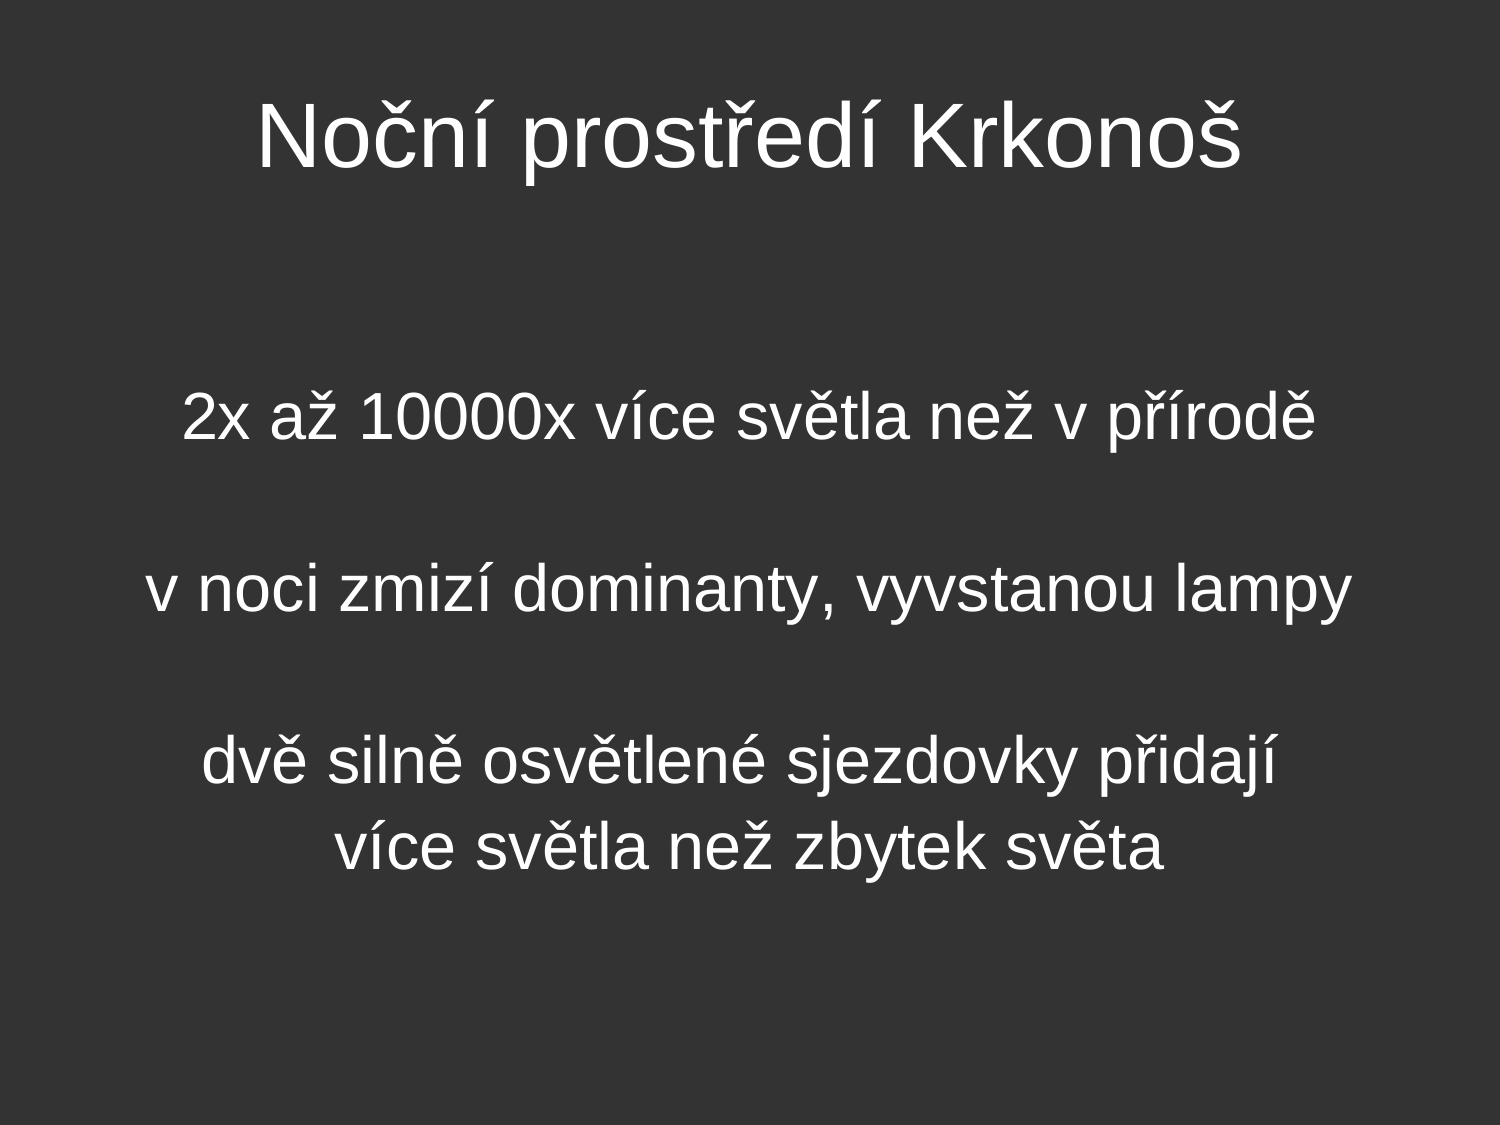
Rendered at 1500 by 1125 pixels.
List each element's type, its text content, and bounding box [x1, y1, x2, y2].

subtitle 2x až 10000x více světla než v přírodě v noci zmizí dominanty, vyvstanou lampy dvě silně osvětlené sjezdovky přidají více světla než zbytek světa [75, 262, 1425, 1005]
title Noční prostředí Krkonoš [75, 21, 1425, 257]
